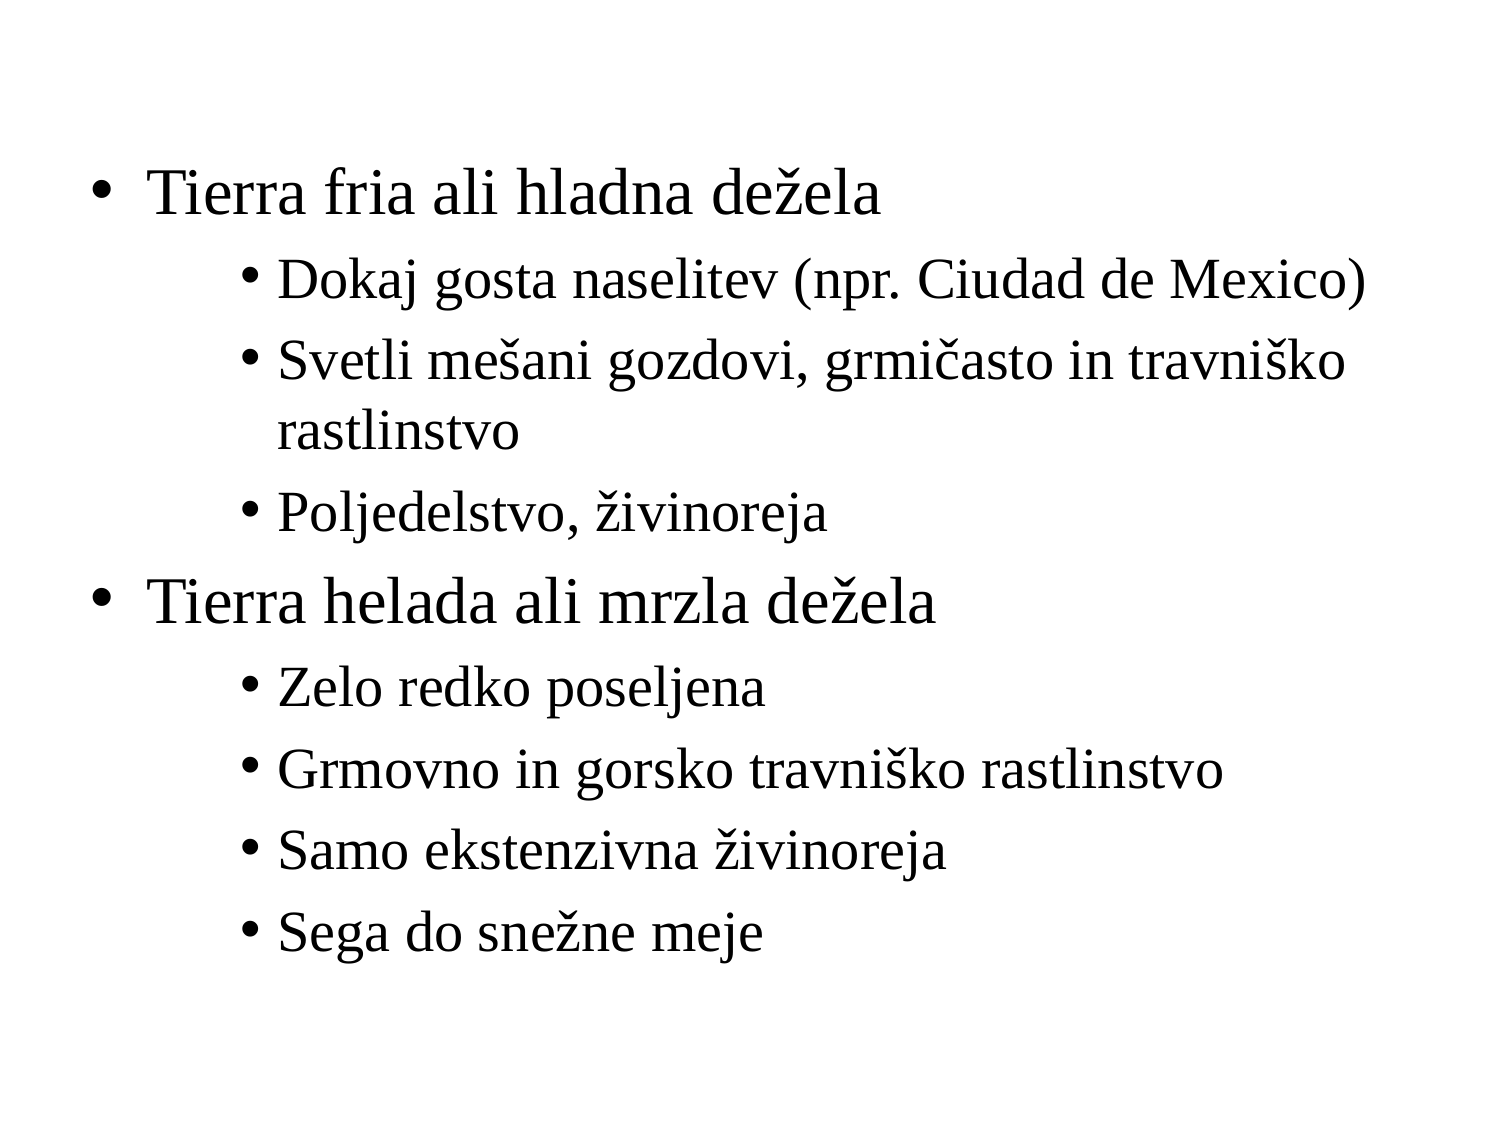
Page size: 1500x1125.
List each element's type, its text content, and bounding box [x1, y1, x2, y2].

list Tierra fria ali hladna dežela Dokaj gosta naselitev (npr. Ciudad de Mexico) Svetli mešani gozdovi, grmičasto in travniško rastlinstvo Poljedelstvo, živinoreja Tierra helada ali mrzla dežela Zelo redko poseljena Grmovno in gorsko travniško rastlinstvo Samo ekstenzivna živinoreja Sega do snežne meje [75, 140, 1425, 1005]
